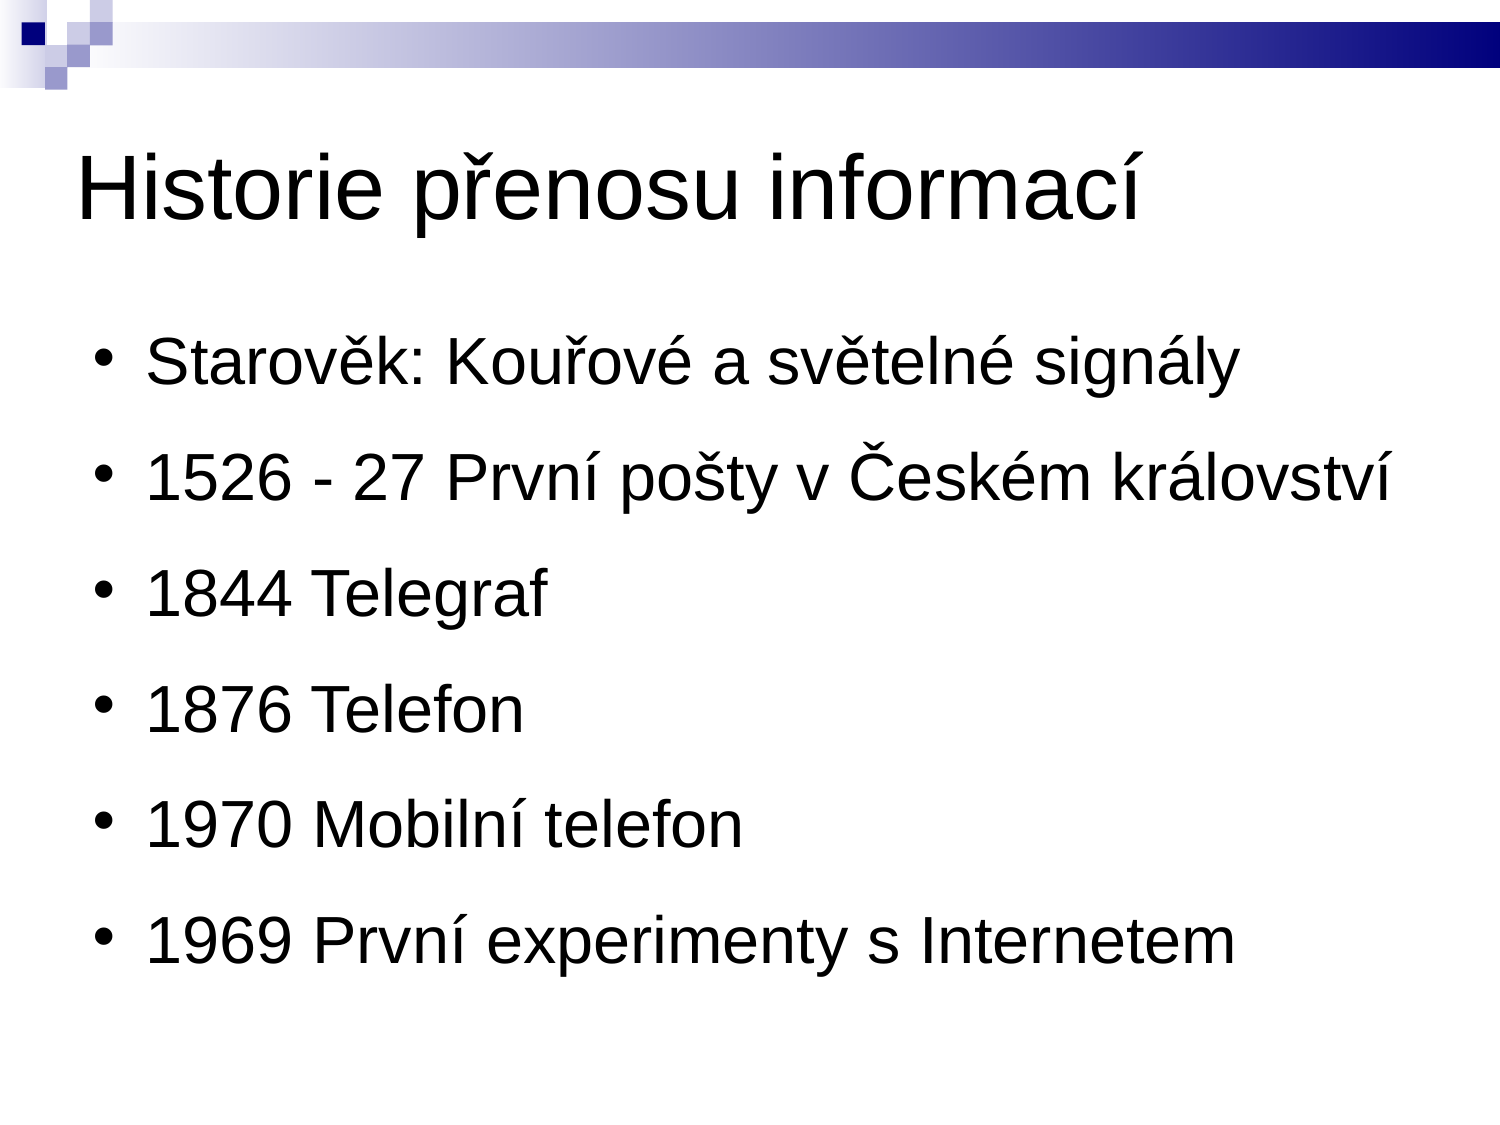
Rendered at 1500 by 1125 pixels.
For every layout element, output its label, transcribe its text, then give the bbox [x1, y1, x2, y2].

list Starověk: Kouřové a světelné signály 1526 - 27 První pošty v Českém království 1844 Telegraf 1876 Telefon 1970 Mobilní telefon 1969 První experimenty s Internetem [75, 324, 1426, 1007]
title Historie přenosu informací [75, 75, 1426, 301]
